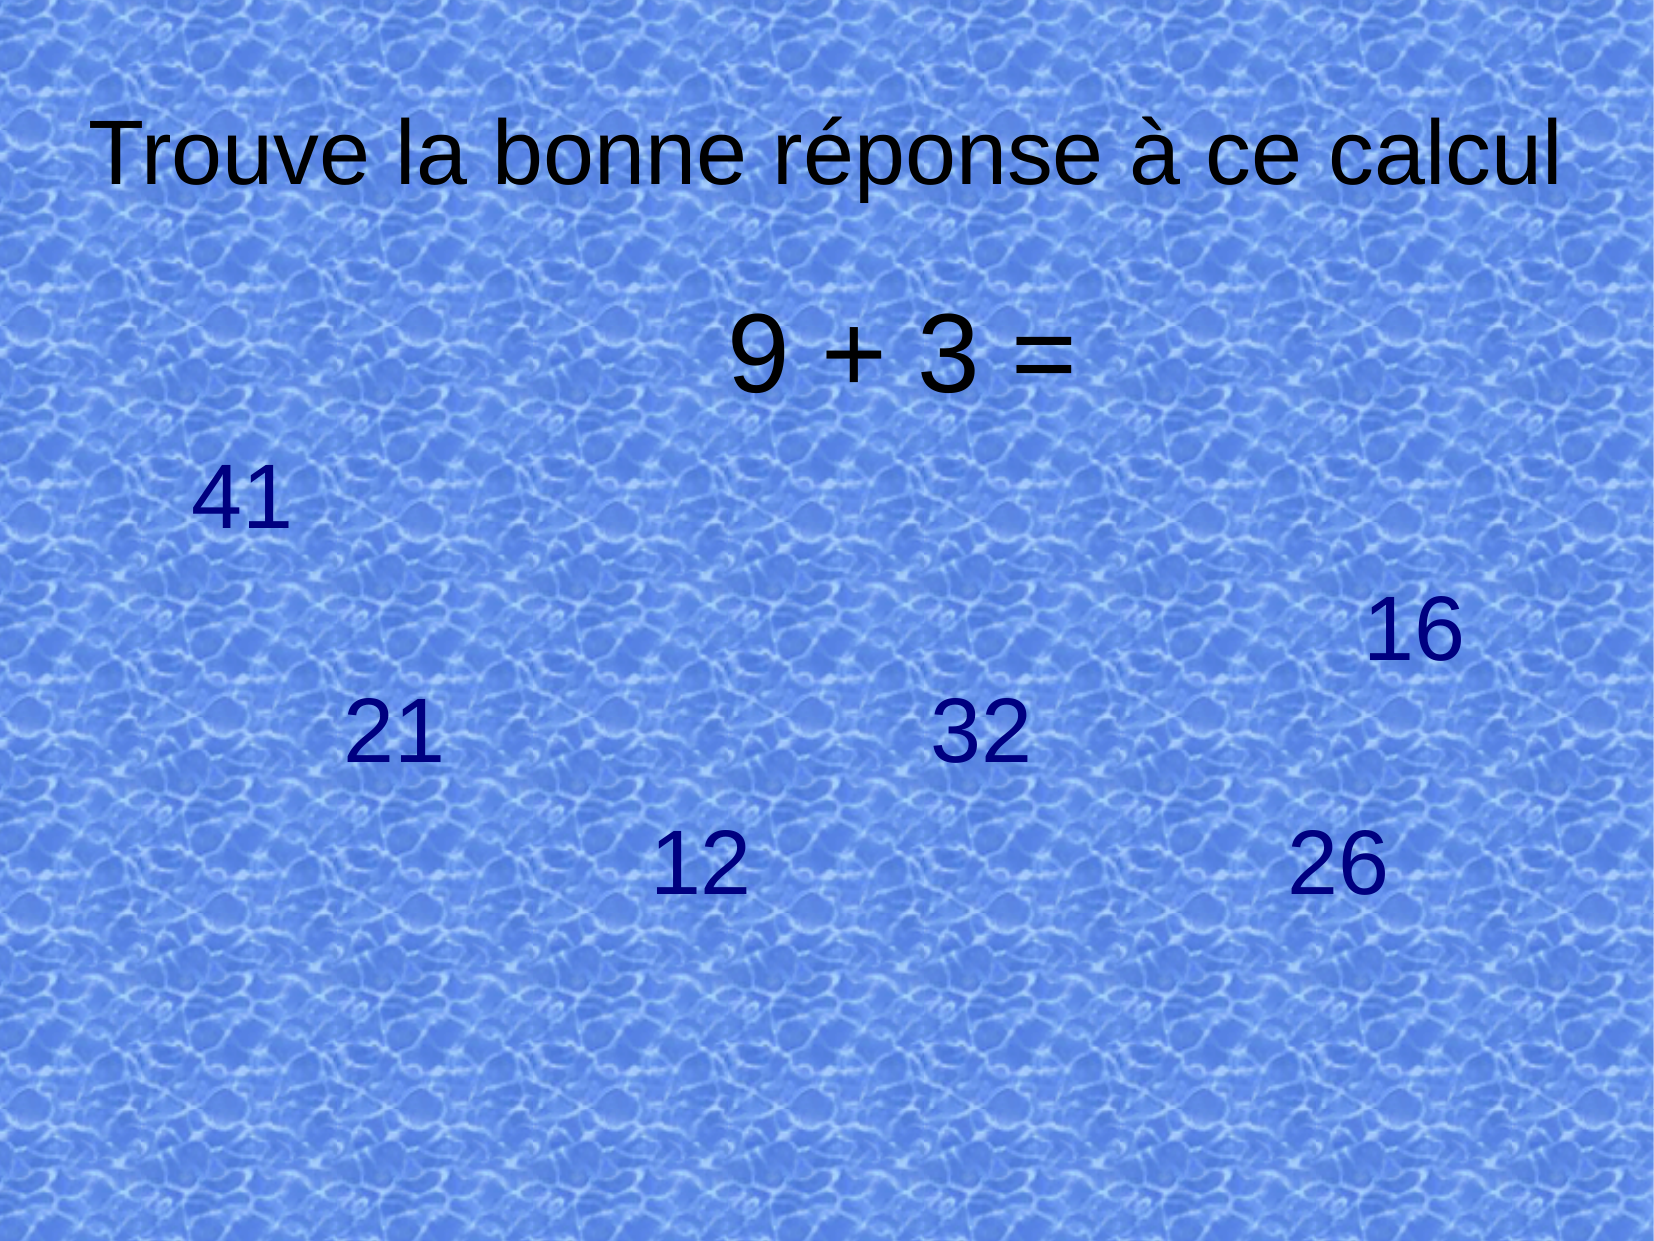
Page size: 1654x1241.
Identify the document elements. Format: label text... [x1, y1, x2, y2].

picture [0, 0, 1654, 1241]
list 9 + 3 = 41 16 21 32 12 26 [94, 290, 1583, 1010]
title Trouve la bonne réponse à ce calcul [82, 49, 1571, 257]
